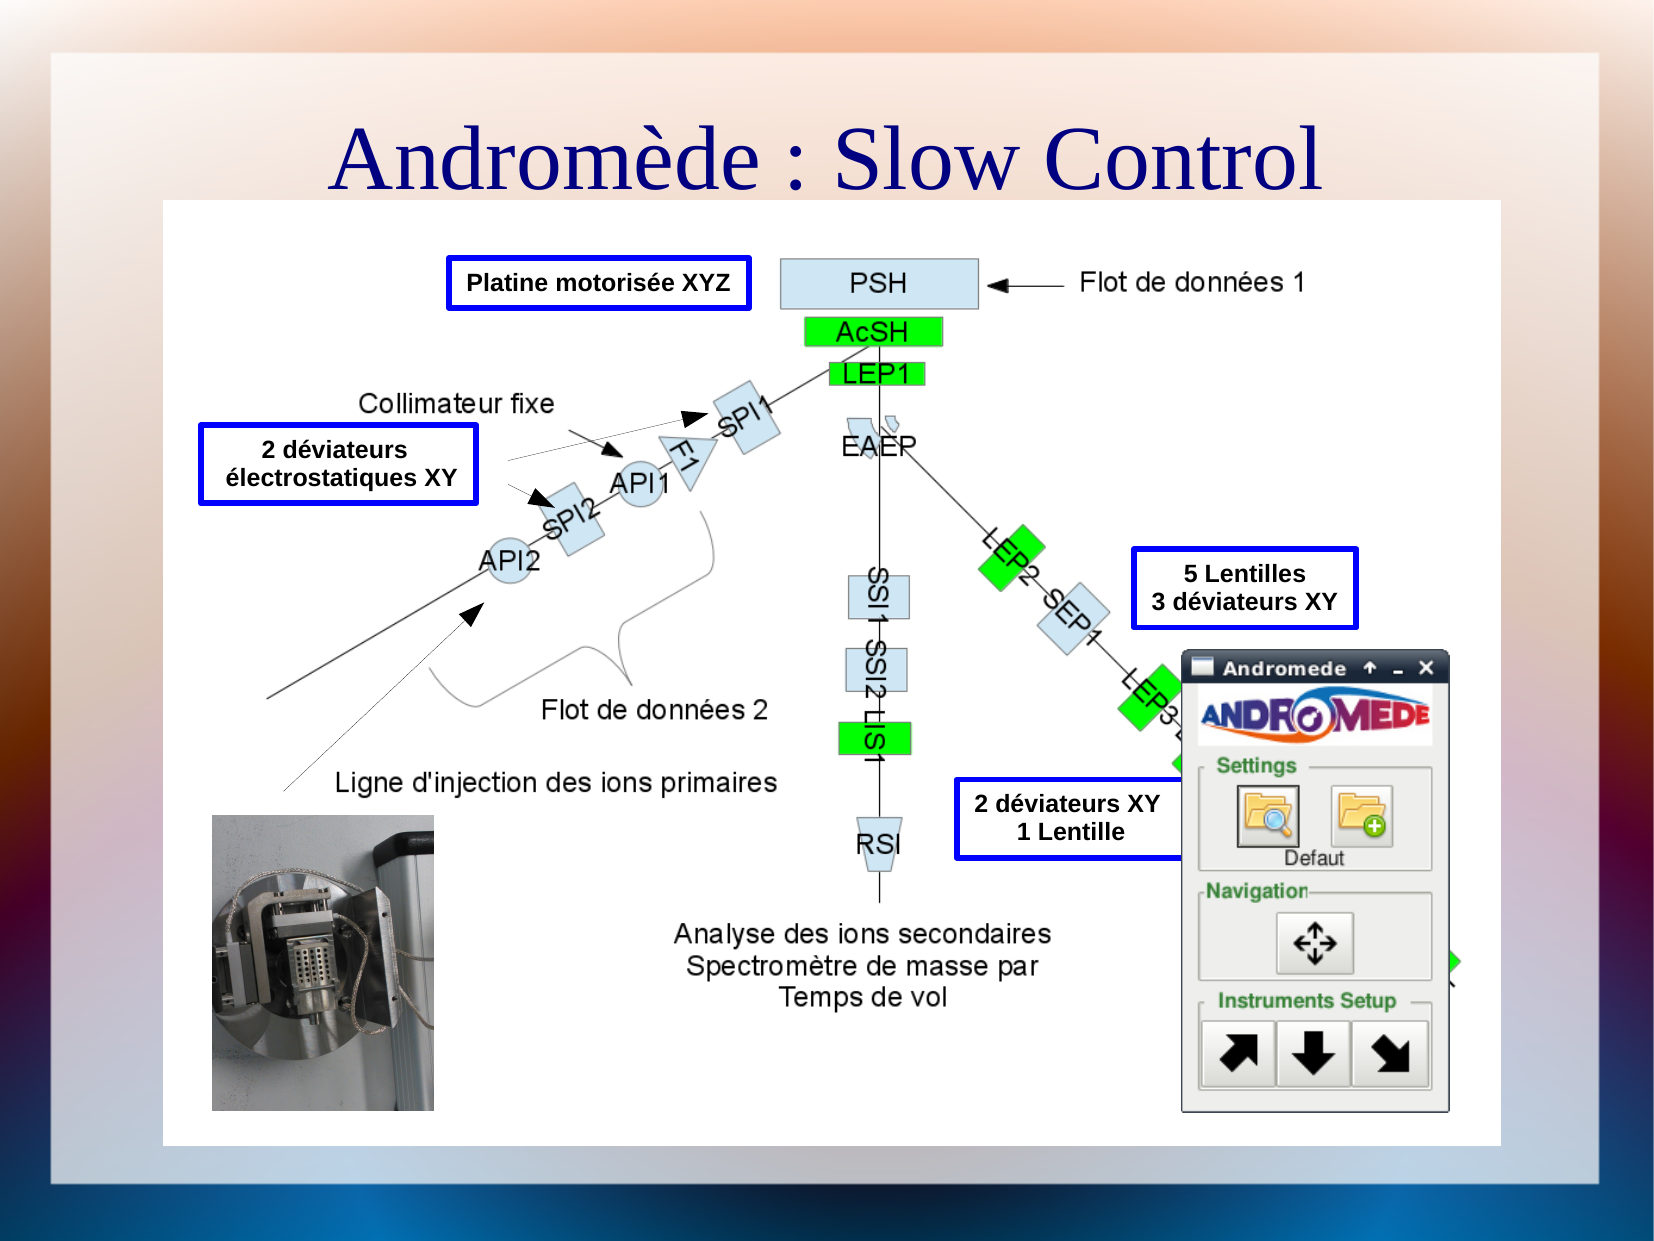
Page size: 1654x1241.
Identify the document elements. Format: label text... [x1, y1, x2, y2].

text_box Platine motorisée XYZ [448, 258, 749, 308]
picture [0, 0, 1654, 1241]
text_box 5 Lentilles 3 déviateurs XY [1133, 549, 1356, 628]
text_box 2 déviateurs XY 1 Lentille [956, 779, 1181, 858]
title Andromède : Slow Control [82, 55, 1571, 263]
text_box 2 déviateurs électrostatiques XY [200, 425, 476, 504]
